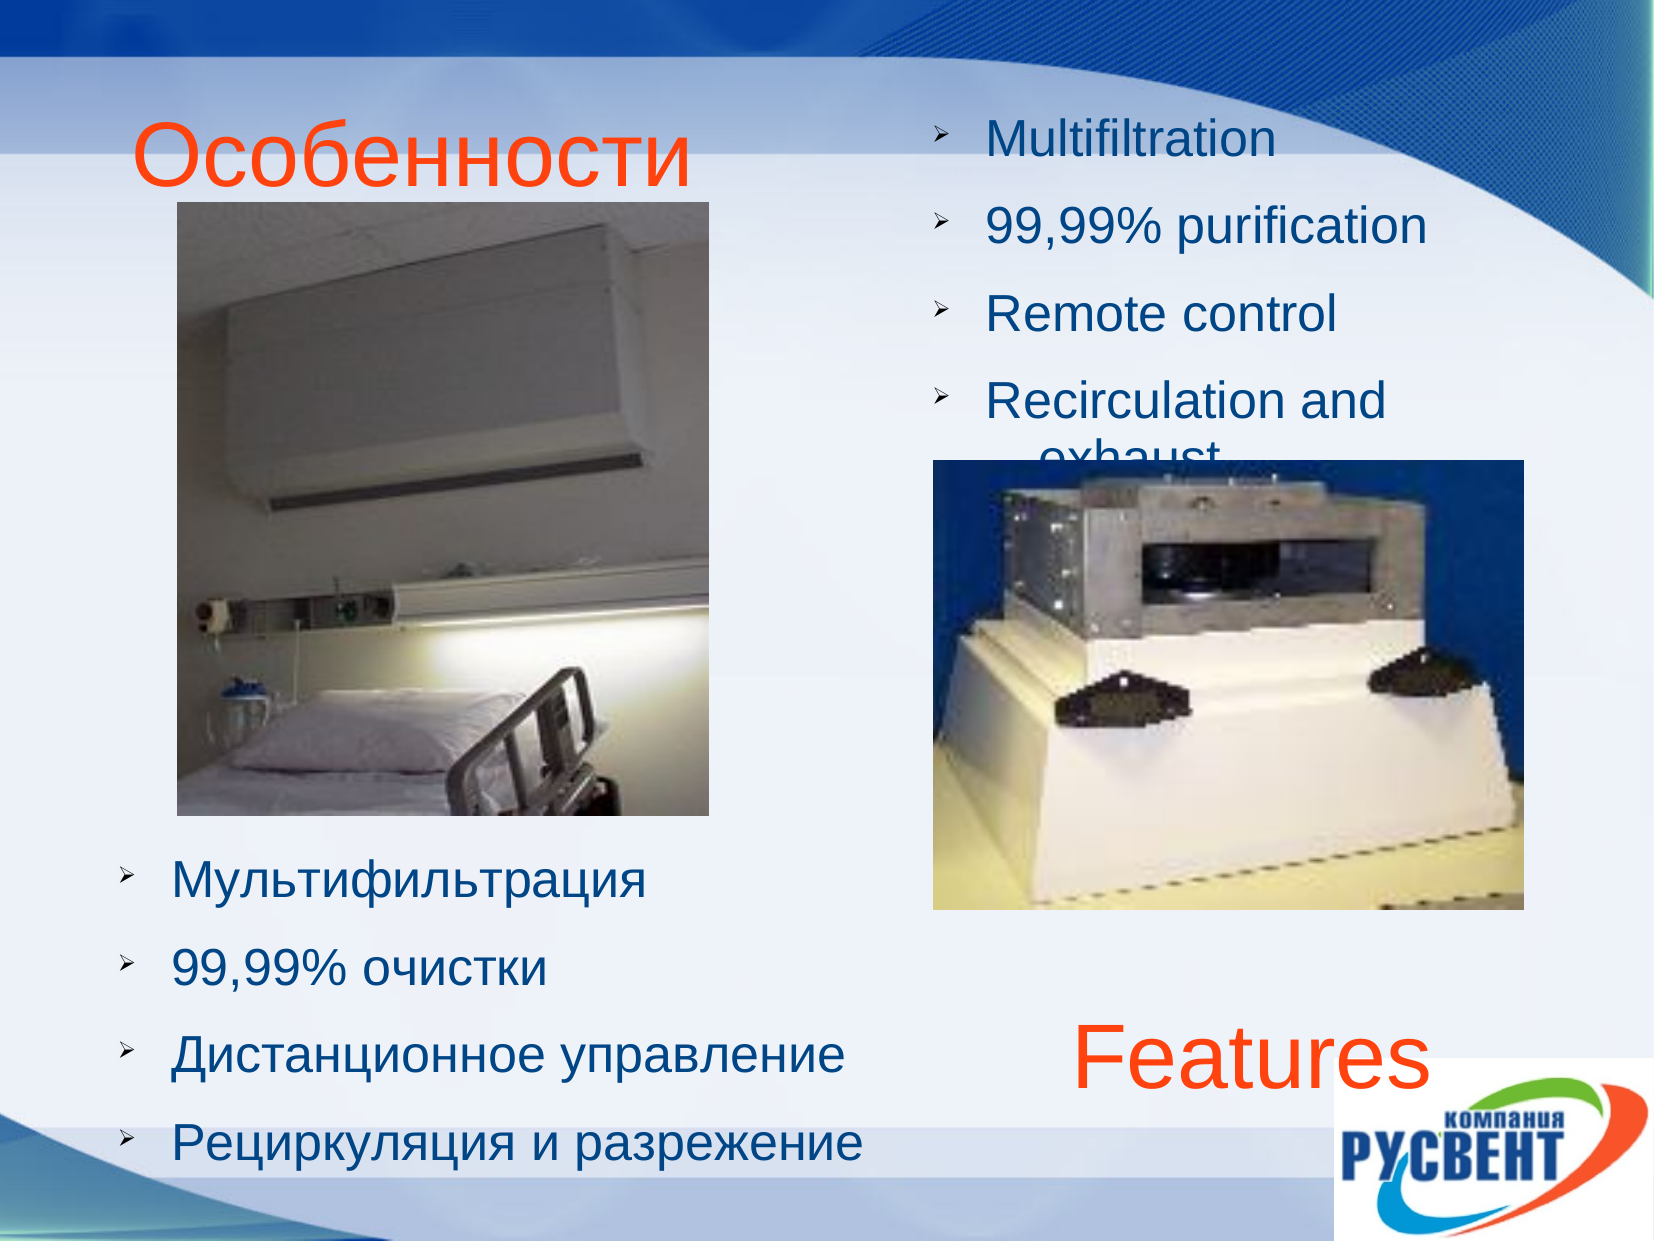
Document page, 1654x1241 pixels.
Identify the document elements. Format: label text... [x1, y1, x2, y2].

picture [177, 202, 709, 816]
list Мультифильтрация 99,99% очистки Дистанционное управление Рециркуляция и разрежение [82, 755, 886, 1241]
list Multifiltration 99,99% purification Remote control Recirculation and exhaust [897, 106, 1571, 508]
title Особенности [82, 49, 745, 257]
picture [1334, 1058, 1654, 1241]
picture [933, 460, 1524, 910]
text_box Features [909, 992, 1595, 1111]
